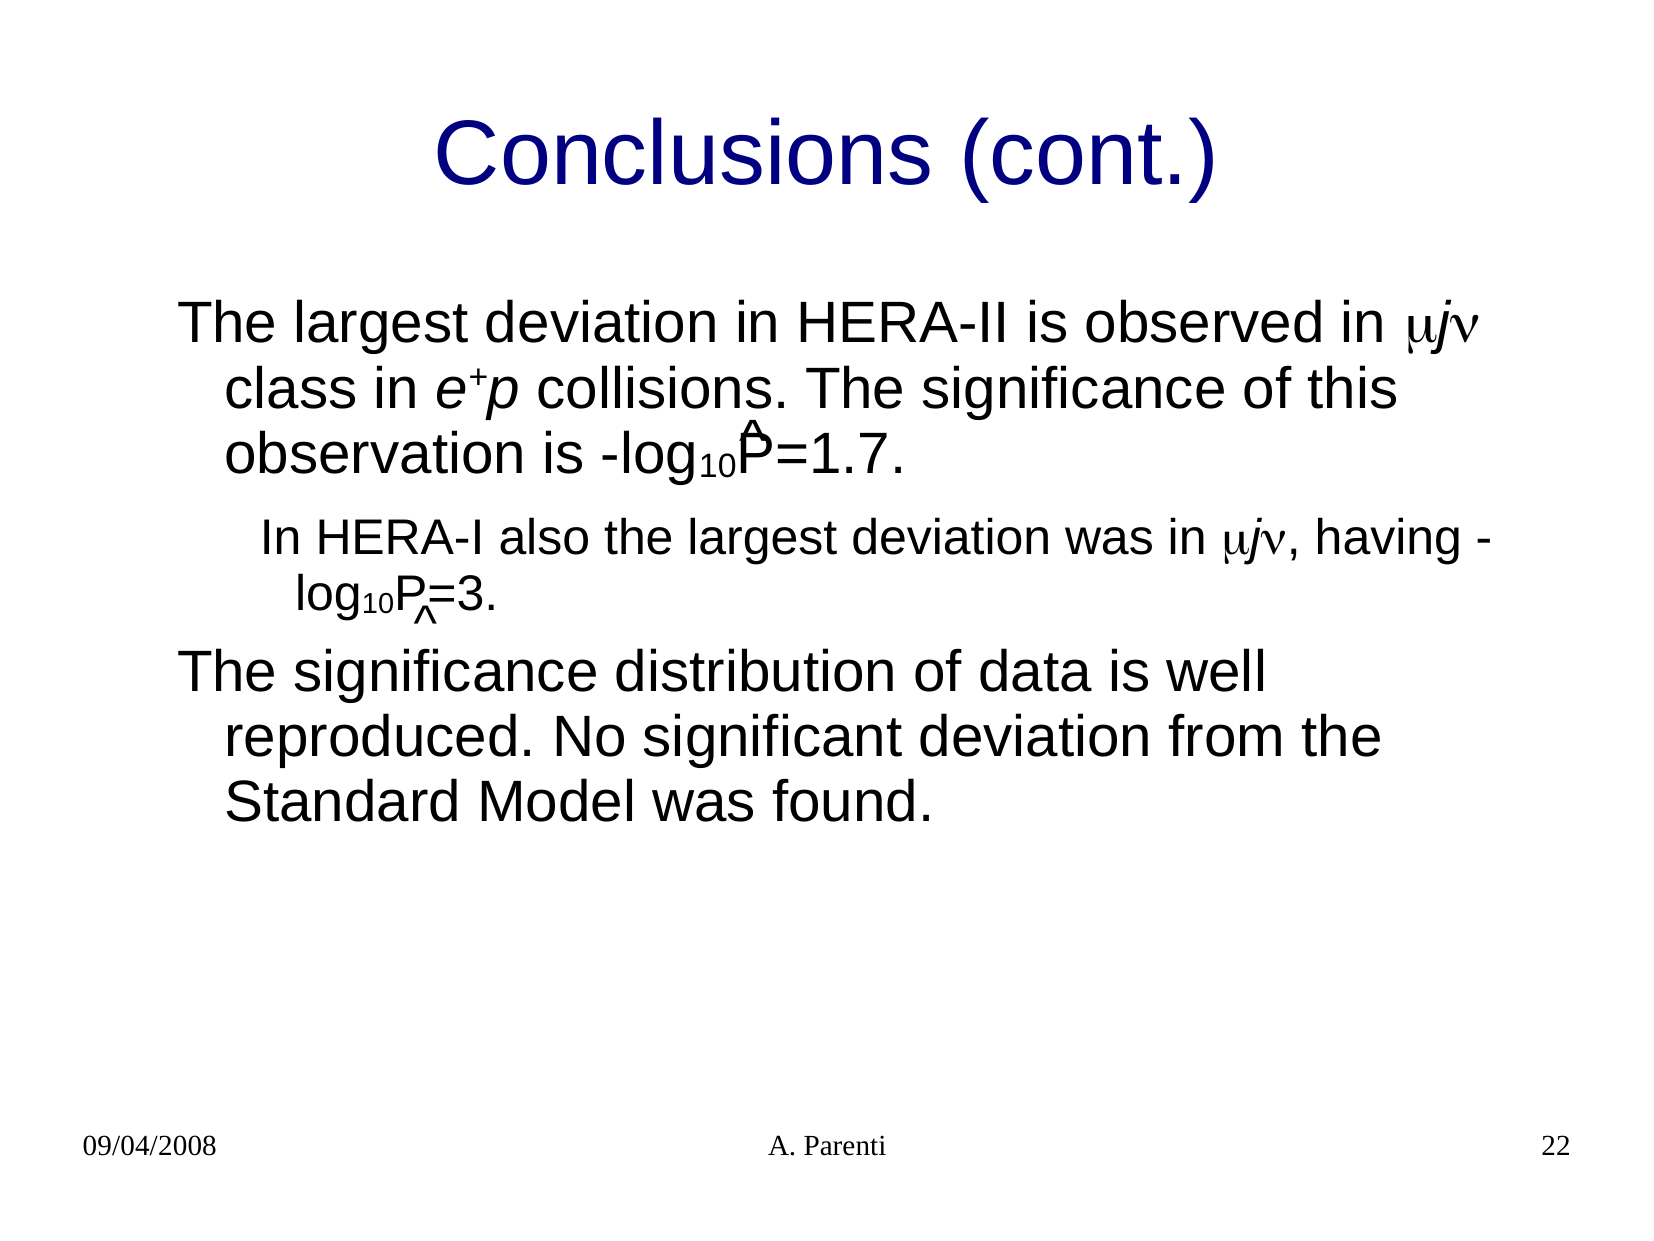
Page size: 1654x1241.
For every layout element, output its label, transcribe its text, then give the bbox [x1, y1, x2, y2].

title Conclusions (cont.) [82, 49, 1571, 257]
text_box ^ [399, 588, 453, 666]
text_box ^ [724, 400, 782, 488]
list The largest deviation in HERA-II is observed in mjn class in e+p collisions. The significance of this observation is -log10P=1.7. In HERA-I also the largest deviation was in mjn, having -log10P=3. The significance distribution of data is well reproduced. No significant deviation from the Standard Model was found. [82, 290, 1571, 1109]
